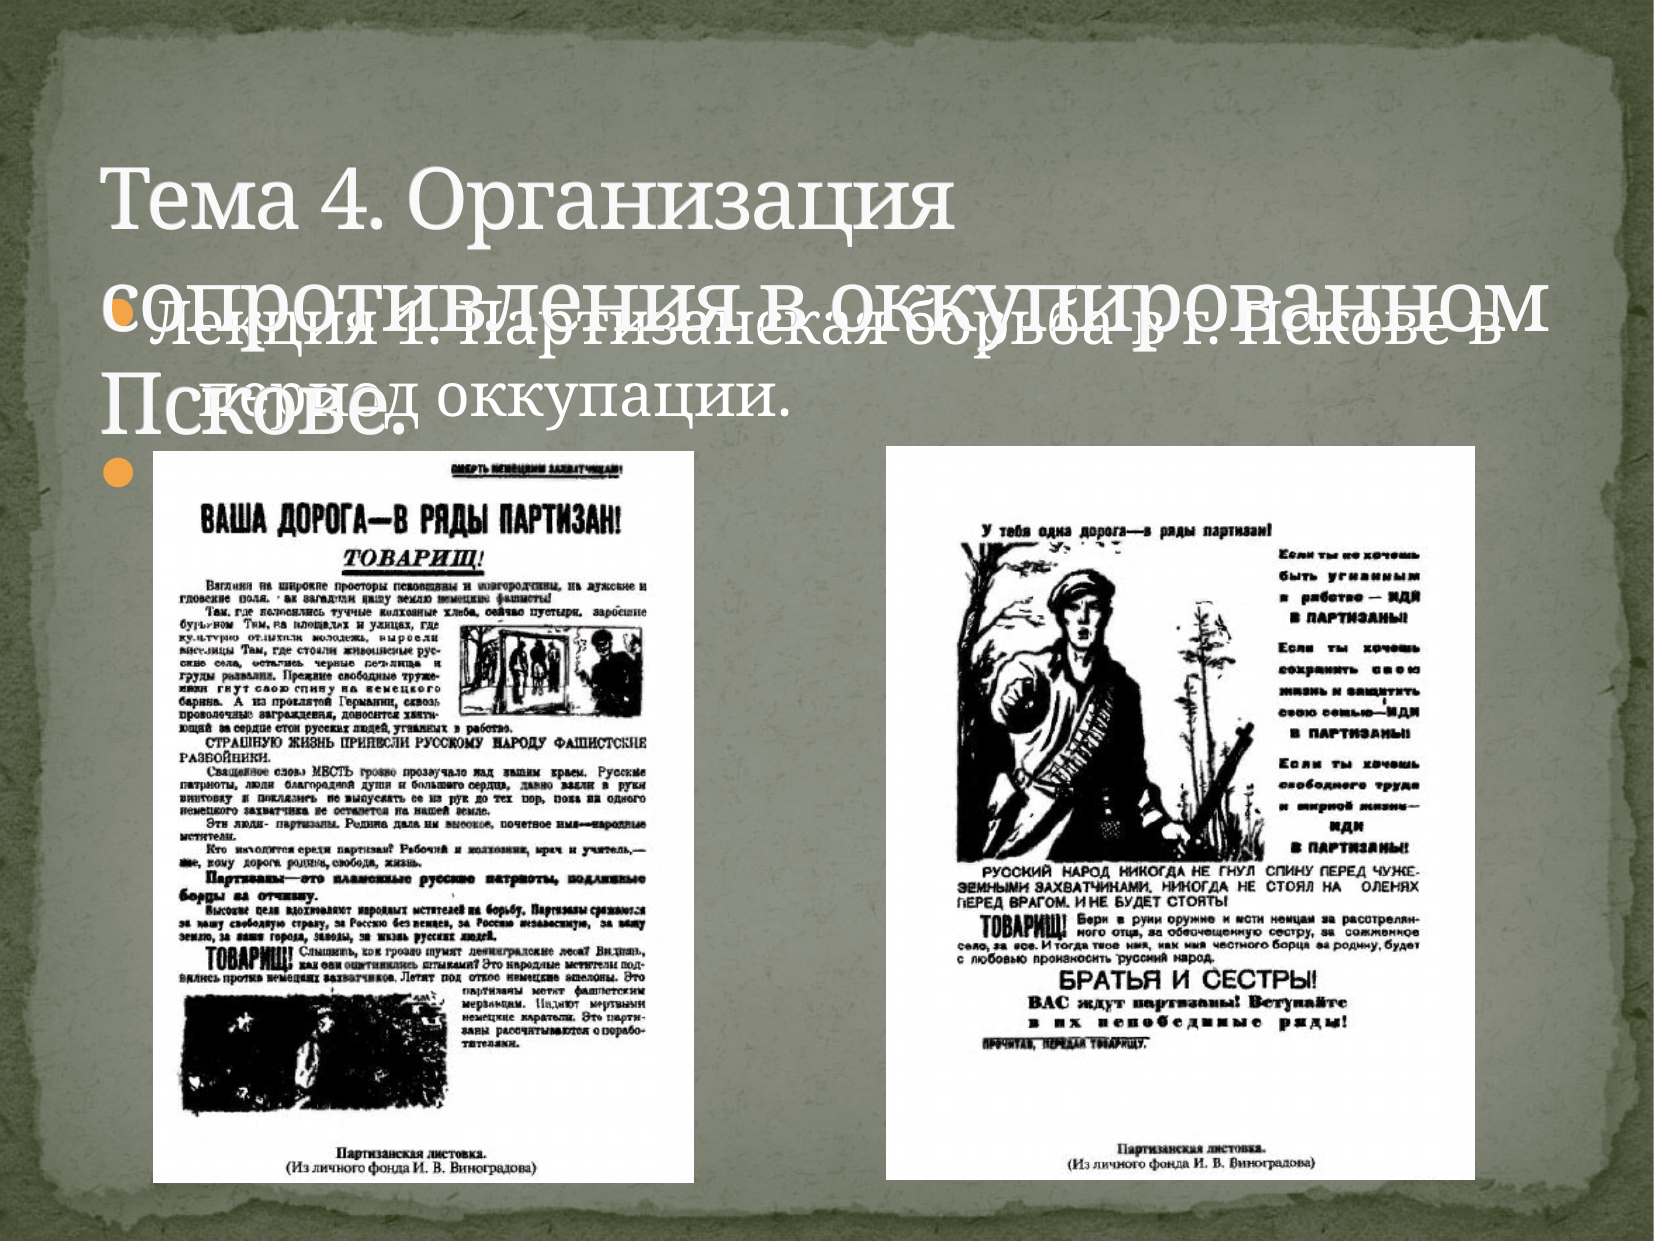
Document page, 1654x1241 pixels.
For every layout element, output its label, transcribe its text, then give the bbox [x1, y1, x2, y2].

list Лекция 1. Партизанская борьба в г. Пскове в период оккупации. [82, 357, 1571, 1103]
picture [886, 446, 1475, 1180]
picture [153, 451, 694, 1183]
title Тема 4. Организация сопротивления в оккупированном Пскове. [82, 135, 1571, 357]
